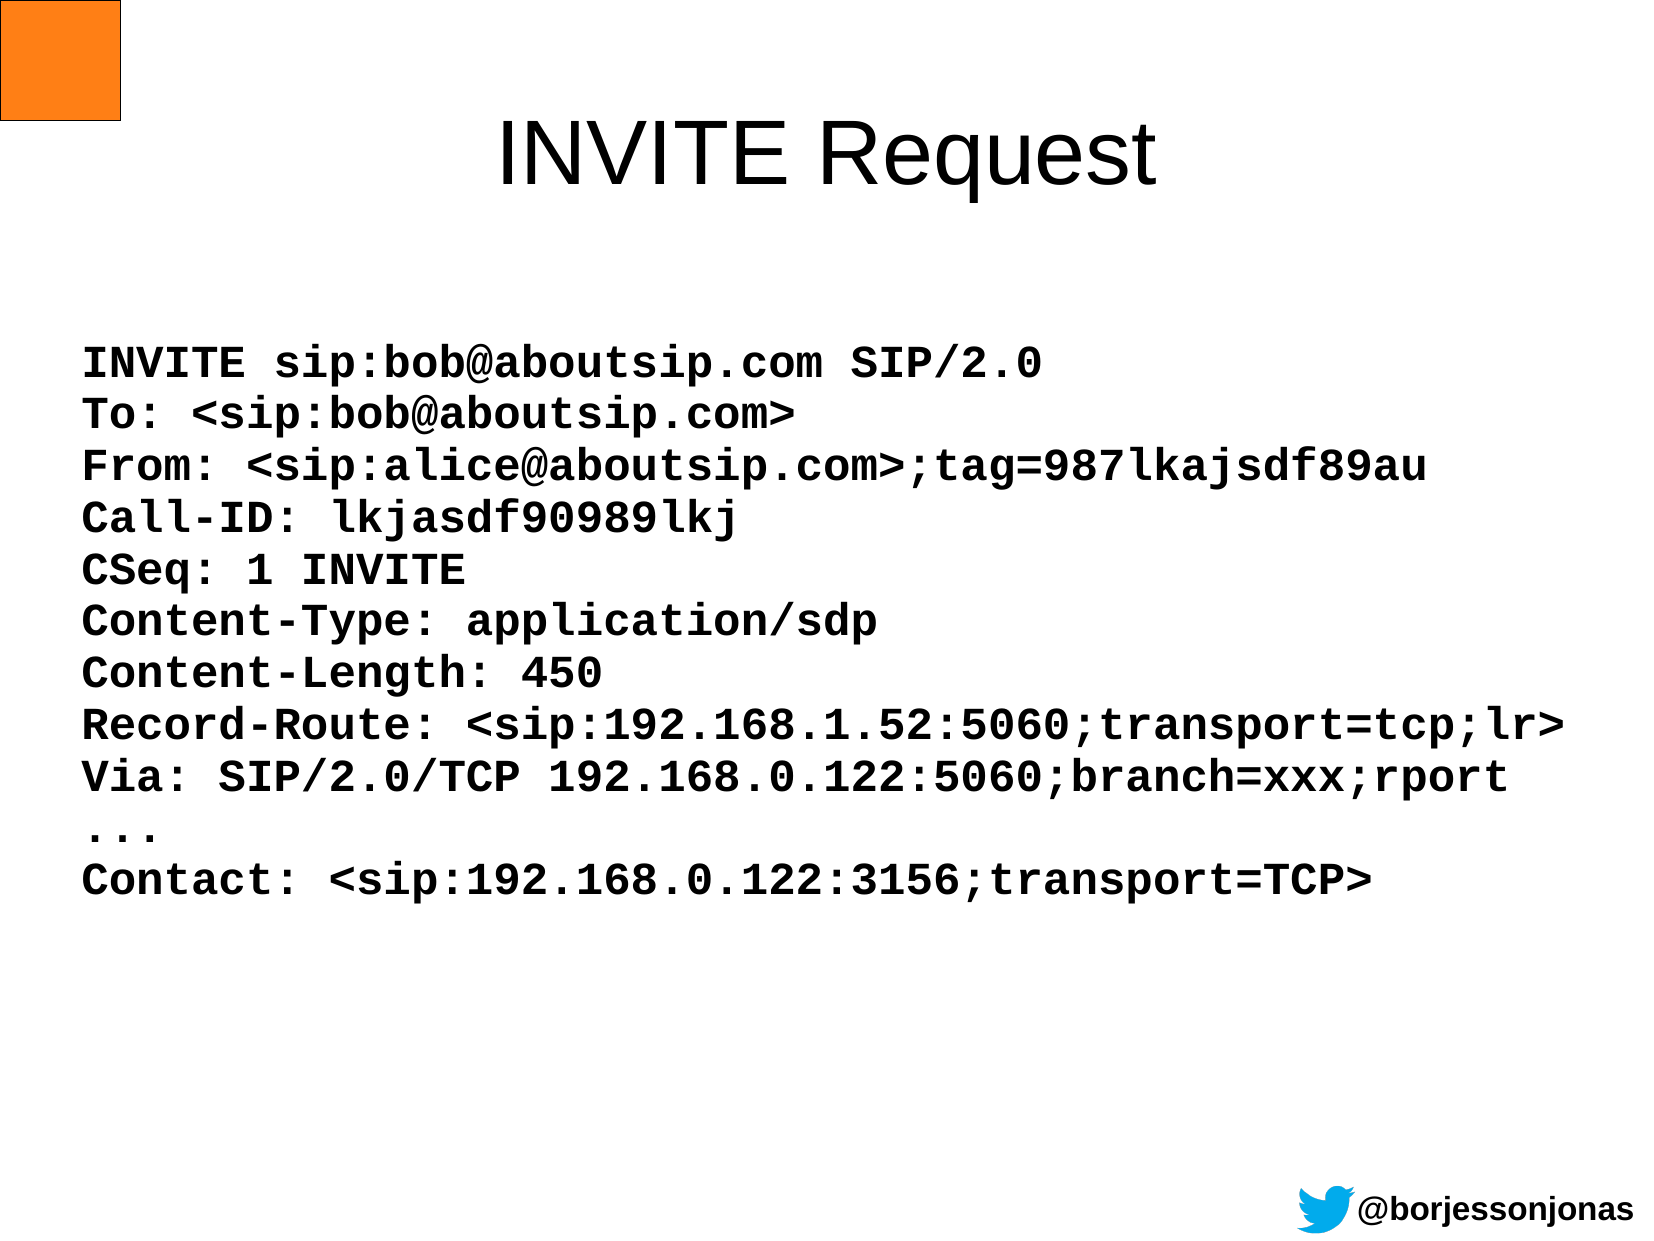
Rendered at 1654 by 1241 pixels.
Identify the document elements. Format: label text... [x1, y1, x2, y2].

text_box INVITE sip:bob@aboutsip.com SIP/2.0 To: <sip:bob@aboutsip.com> From: <sip:alice@aboutsip.com>;tag=987lkajsdf89au Call-ID: lkjasdf90989lkj CSeq: 1 INVITE Content-Type: application/sdp Content-Length: 450 Record-Route: <sip:192.168.1.52:5060;transport=tcp;lr> Via: SIP/2.0/TCP 192.168.0.122:5060;branch=xxx;rport ... Contact: <sip:192.168.0.122:3156;transport=TCP> [81, 339, 1596, 979]
title INVITE Request [82, 49, 1571, 257]
picture [1277, 1160, 1375, 1241]
